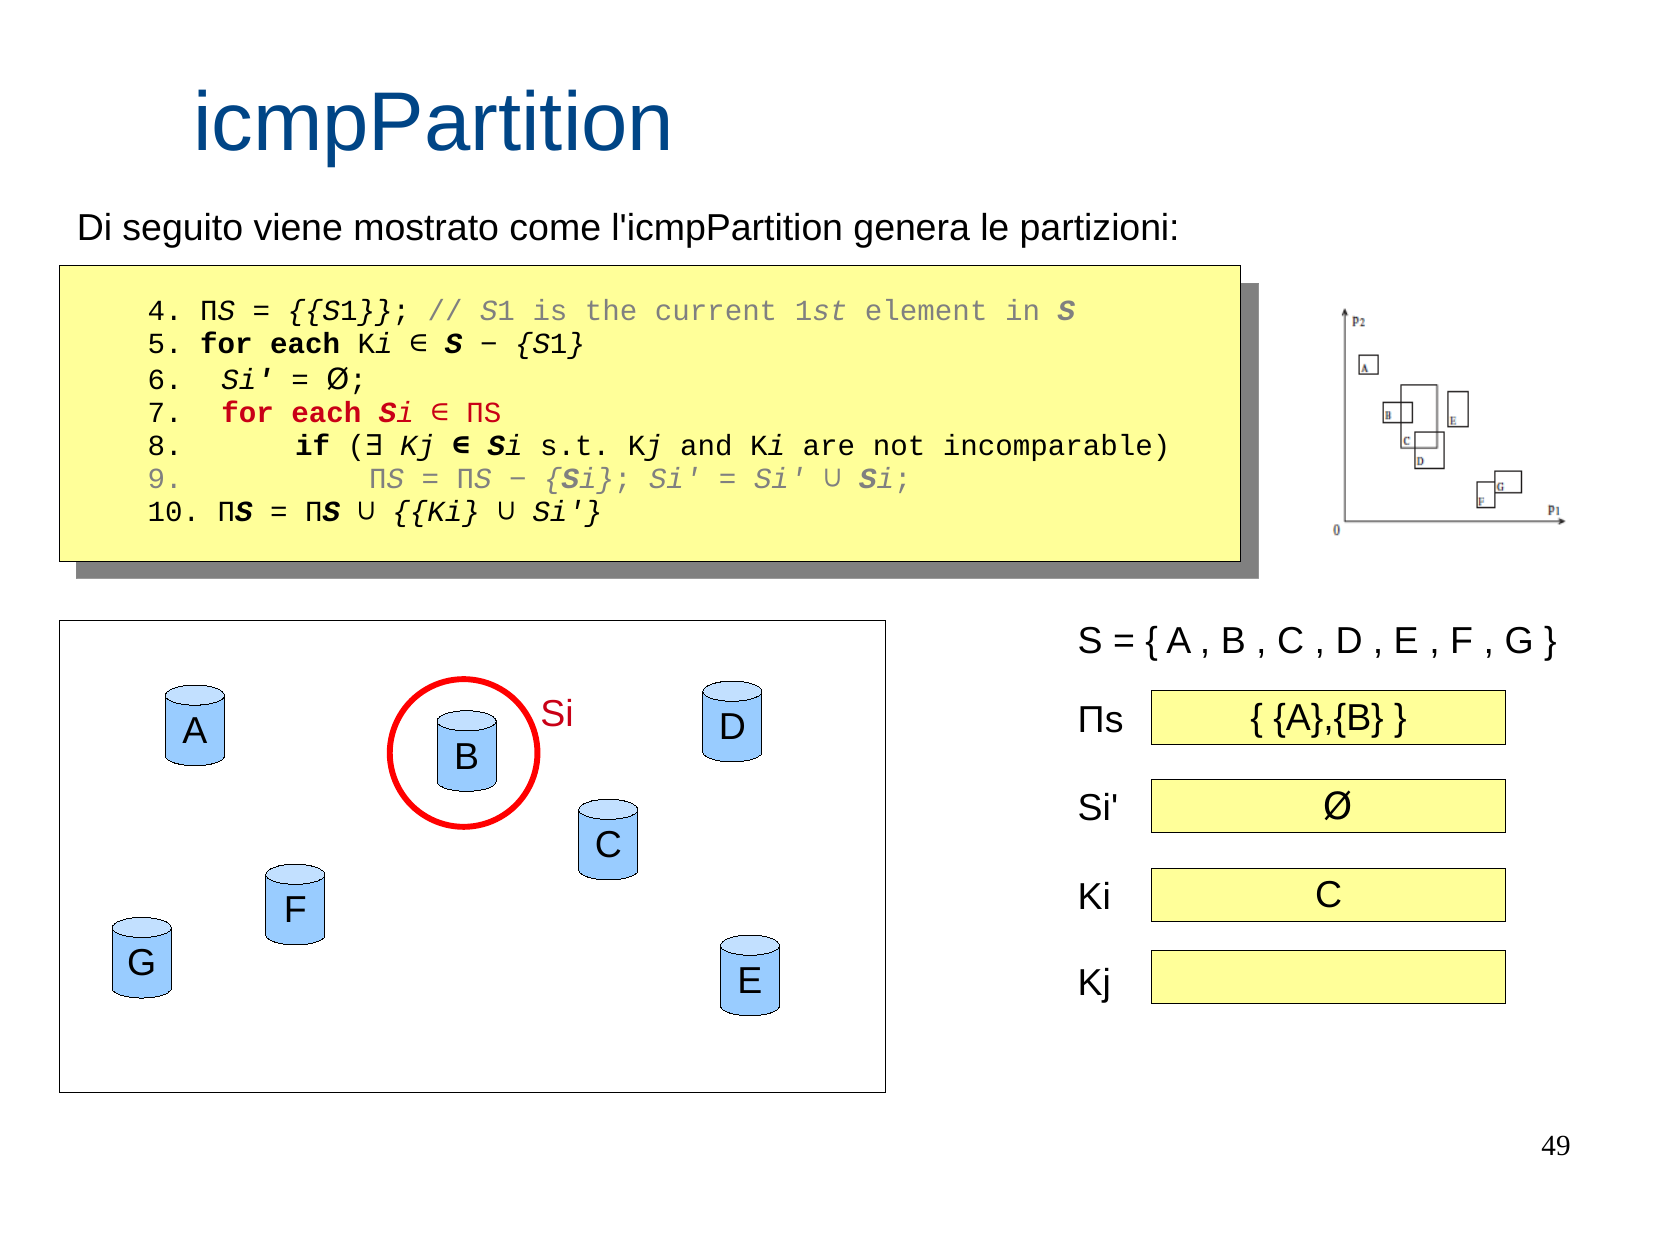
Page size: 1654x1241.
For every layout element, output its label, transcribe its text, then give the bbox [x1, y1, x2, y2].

text_box E [720, 947, 780, 1016]
text_box B [437, 710, 497, 731]
text_box G [112, 929, 172, 999]
title icmpPartition [193, 33, 1567, 210]
text_box C [1151, 868, 1506, 922]
text_box { {A},{B} } [1151, 690, 1506, 745]
text_box A [165, 697, 225, 766]
list Di seguito viene mostrato come l'icmpPartition genera le partizioni: [59, 206, 1388, 254]
text_box F [265, 876, 325, 945]
text_box E [112, 917, 172, 938]
text_box Πs [1062, 690, 1152, 748]
text_box 4. ΠS = {{S1}}; // S1 is the current 1st element in S 5. for each Ki ∈ S − {S1} 6. Si' = Ø; 7. for each Si ∈ ΠS 8. if (∃ Kj ∈ Si s.t. Kj and Ki are not incomparable) 9. ΠS = ΠS − {Si}; Si' = Si' ∪ Si; 10. ΠS = ΠS ∪ {{Ki} ∪ Si'} [59, 265, 1241, 562]
text_box Si' [1062, 779, 1152, 837]
text_box B [437, 722, 497, 792]
text_box [1151, 950, 1506, 1004]
text_box S = { A , B , C , D , E , F , G } [1062, 611, 1571, 669]
picture [1299, 290, 1625, 562]
text_box Si [525, 685, 615, 742]
text_box Ki [1062, 868, 1152, 925]
text_box D [720, 935, 780, 956]
text_box C [578, 811, 638, 880]
text_box [389, 679, 538, 827]
text_box D [702, 692, 762, 762]
text_box Ø [1151, 779, 1506, 833]
text_box C [702, 681, 762, 702]
text_box Kj [1062, 954, 1152, 1012]
